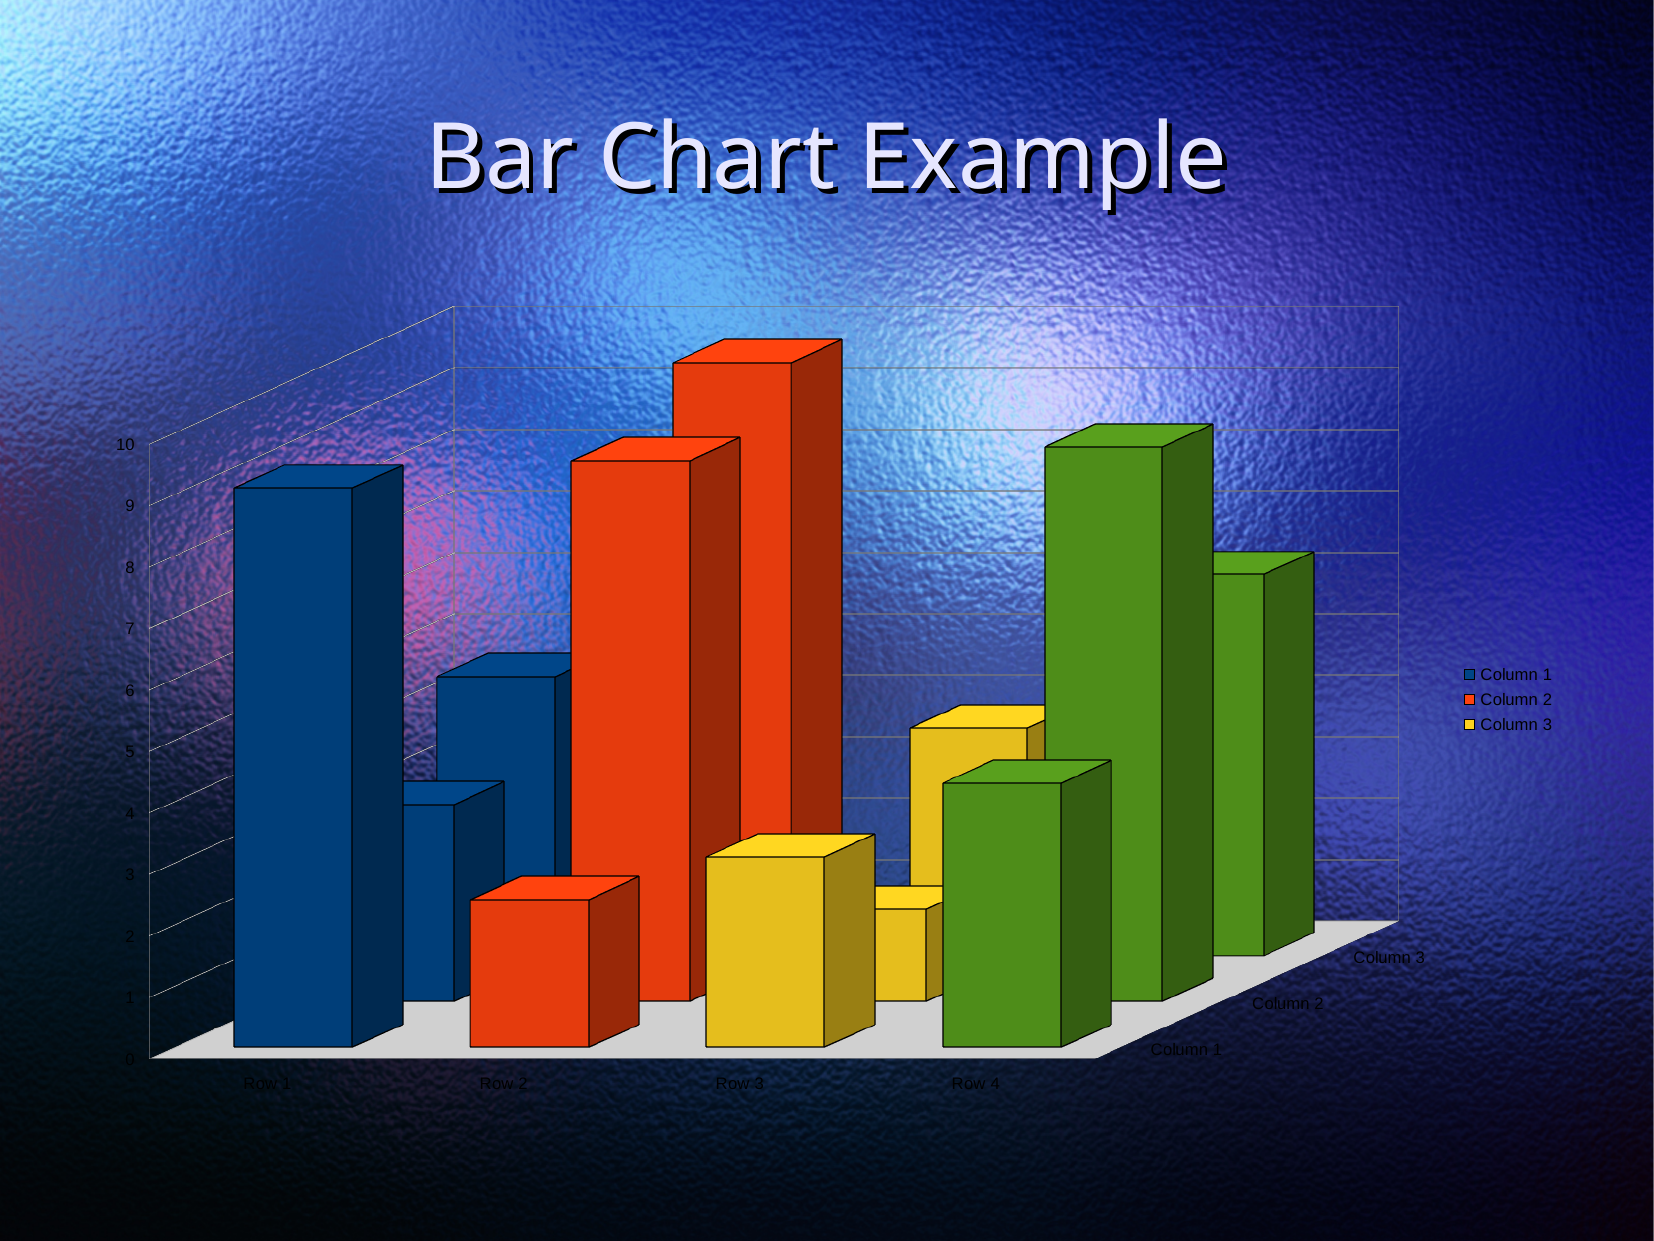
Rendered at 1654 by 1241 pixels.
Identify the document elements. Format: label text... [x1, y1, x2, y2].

chart [82, 290, 1571, 1109]
picture [0, 0, 1654, 1241]
title Bar Chart Example [82, 49, 1571, 257]
